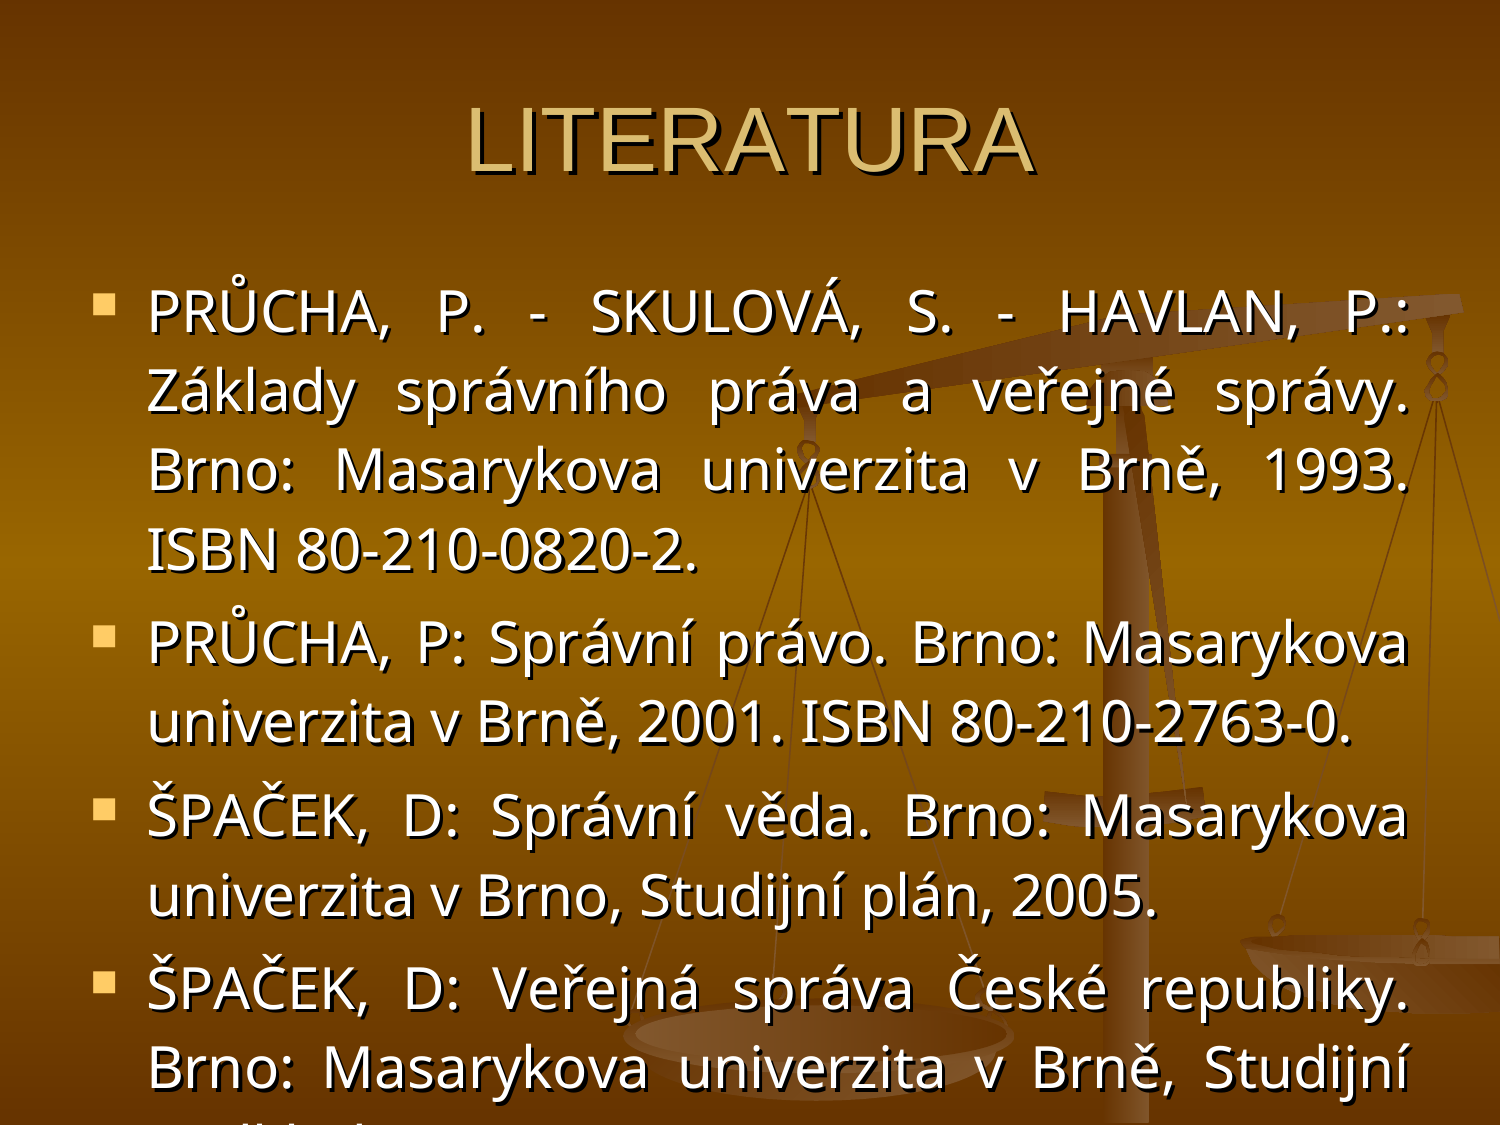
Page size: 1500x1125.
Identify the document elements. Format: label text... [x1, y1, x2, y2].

title LITERATURA [75, 45, 1426, 234]
list PRŮCHA, P. - SKULOVÁ, S. - HAVLAN, P.: Základy správního práva a veřejné správy. Brno: Masarykova univerzita v Brně, 1993. ISBN 80-210-0820-2. PRŮCHA, P: Správní právo. Brno: Masarykova univerzita v Brně, 2001. ISBN 80-210-2763-0. ŠPAČEK, D: Správní věda. Brno: Masarykova univerzita v Brno, Studijní plán, 2005. ŠPAČEK, D: Veřejná správa České republiky. Brno: Masarykova univerzita v Brně, Studijní podklady, 2005. [75, 262, 1426, 1125]
